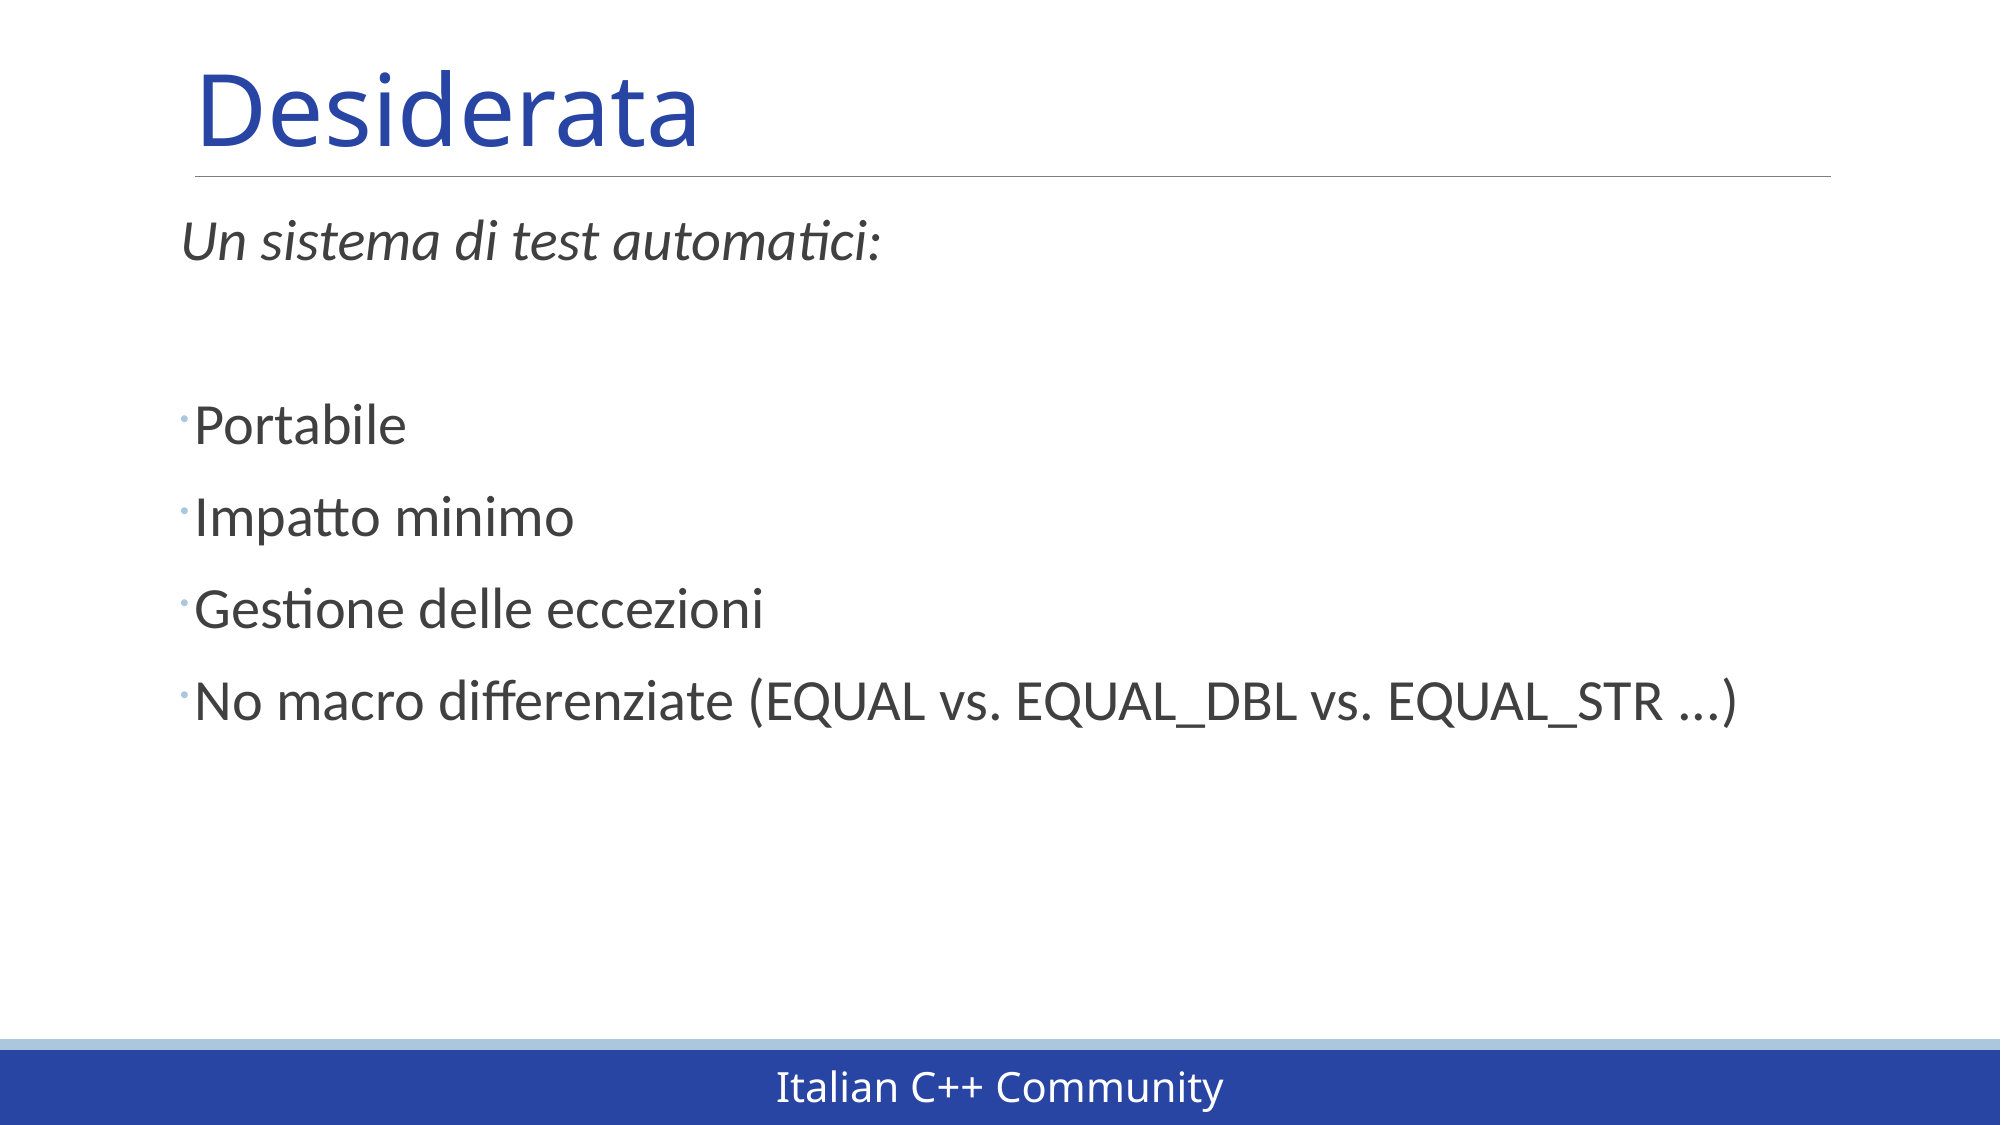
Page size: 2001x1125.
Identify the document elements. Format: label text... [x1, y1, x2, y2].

title Desiderata [179, 2, 1830, 175]
list Un sistema di test automatici: Portabile Impatto minimo Gestione delle eccezioni No macro differenziate (EQUAL vs. EQUAL_DBL vs. EQUAL_STR ...) [179, 202, 1830, 1011]
